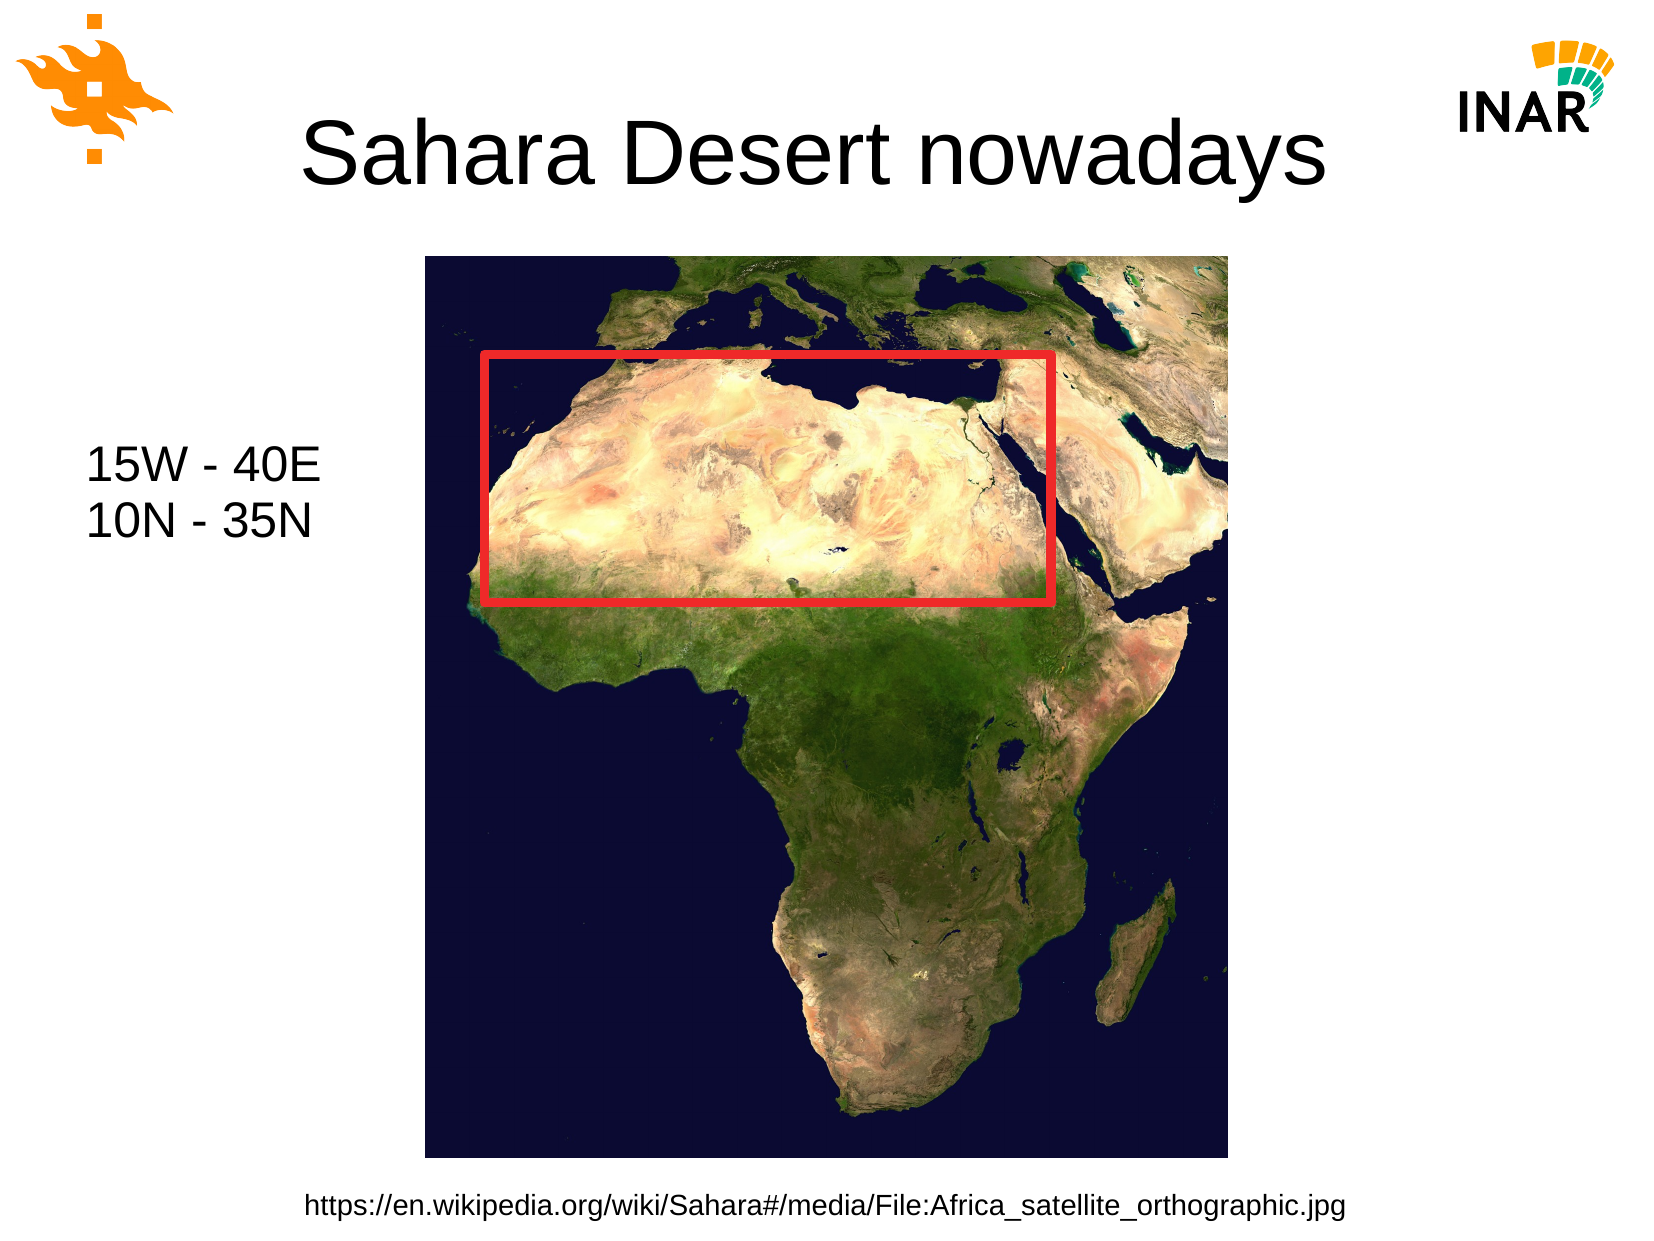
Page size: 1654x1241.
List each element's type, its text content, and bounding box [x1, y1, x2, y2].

picture [425, 256, 1228, 1158]
text_box https://en.wikipedia.org/wiki/Sahara#/media/File:Africa_satellite_orthographic.jpg [289, 1181, 1365, 1241]
title Sahara Desert nowadays [177, 49, 1453, 257]
text_box 15W - 40E 10N - 35N [70, 428, 355, 556]
picture [0, 0, 188, 178]
picture [1417, 1, 1652, 179]
